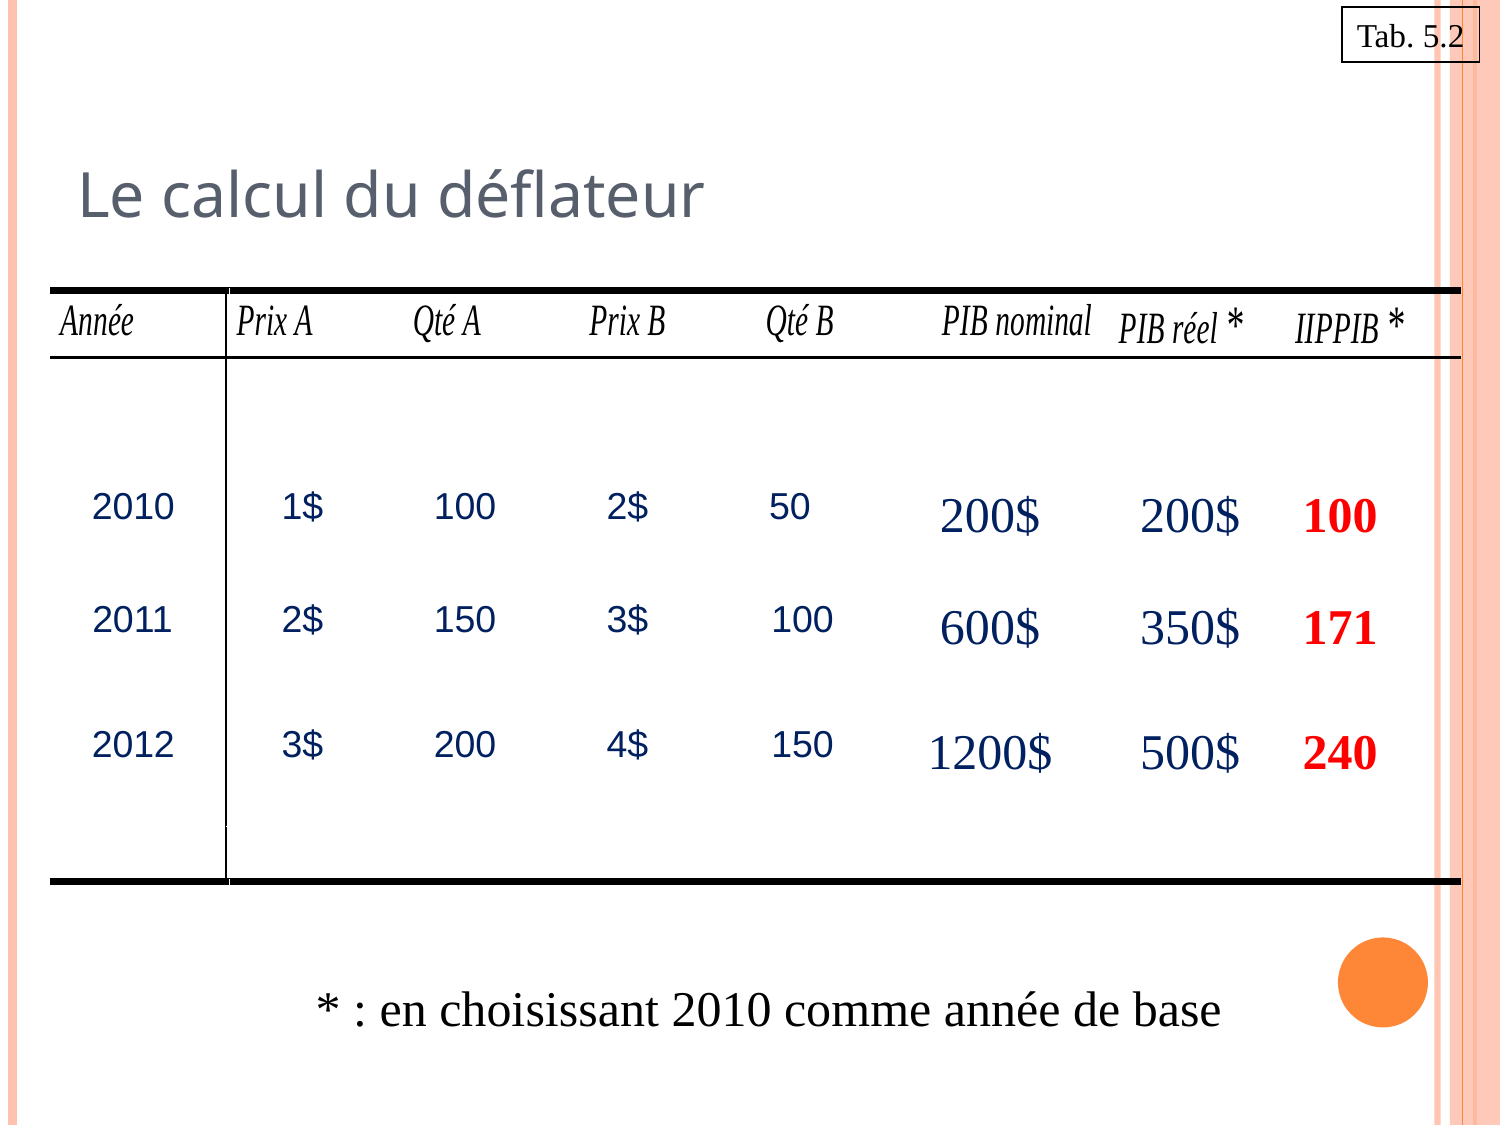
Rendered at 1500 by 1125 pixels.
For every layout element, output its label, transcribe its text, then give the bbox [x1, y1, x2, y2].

text_box 2$ [591, 474, 664, 535]
chart [50, 287, 1463, 938]
text_box 100 [1287, 474, 1393, 550]
text_box 3$ [591, 587, 664, 648]
text_box 240 [1287, 712, 1393, 788]
text_box 200$ [925, 474, 1055, 550]
text_box 200$ [1125, 474, 1255, 550]
text_box 150 [756, 712, 849, 773]
text_box 2$ [266, 587, 339, 648]
text_box * : en choisissant 2010 comme année de base [300, 969, 1238, 1045]
text_box 1$ [266, 474, 339, 535]
text_box 3$ [266, 712, 339, 773]
text_box 2012 [77, 712, 190, 773]
text_box 1200$ [912, 712, 1068, 788]
text_box 50 [754, 474, 826, 535]
text_box 2011 [77, 587, 188, 648]
text_box 600$ [925, 587, 1055, 663]
text_box 100 [419, 474, 512, 535]
text_box 100 [756, 587, 849, 648]
text_box 2010 [77, 474, 190, 535]
text_box 200 [419, 712, 512, 773]
text_box 4$ [591, 712, 664, 773]
text_box Tab. 5.2 [1342, 7, 1480, 62]
text_box 150 [419, 587, 512, 648]
title Le calcul du déflateur [62, 37, 1450, 238]
text_box 171 [1287, 587, 1393, 663]
text_box 500$ [1125, 712, 1255, 788]
text_box 350$ [1125, 587, 1255, 663]
